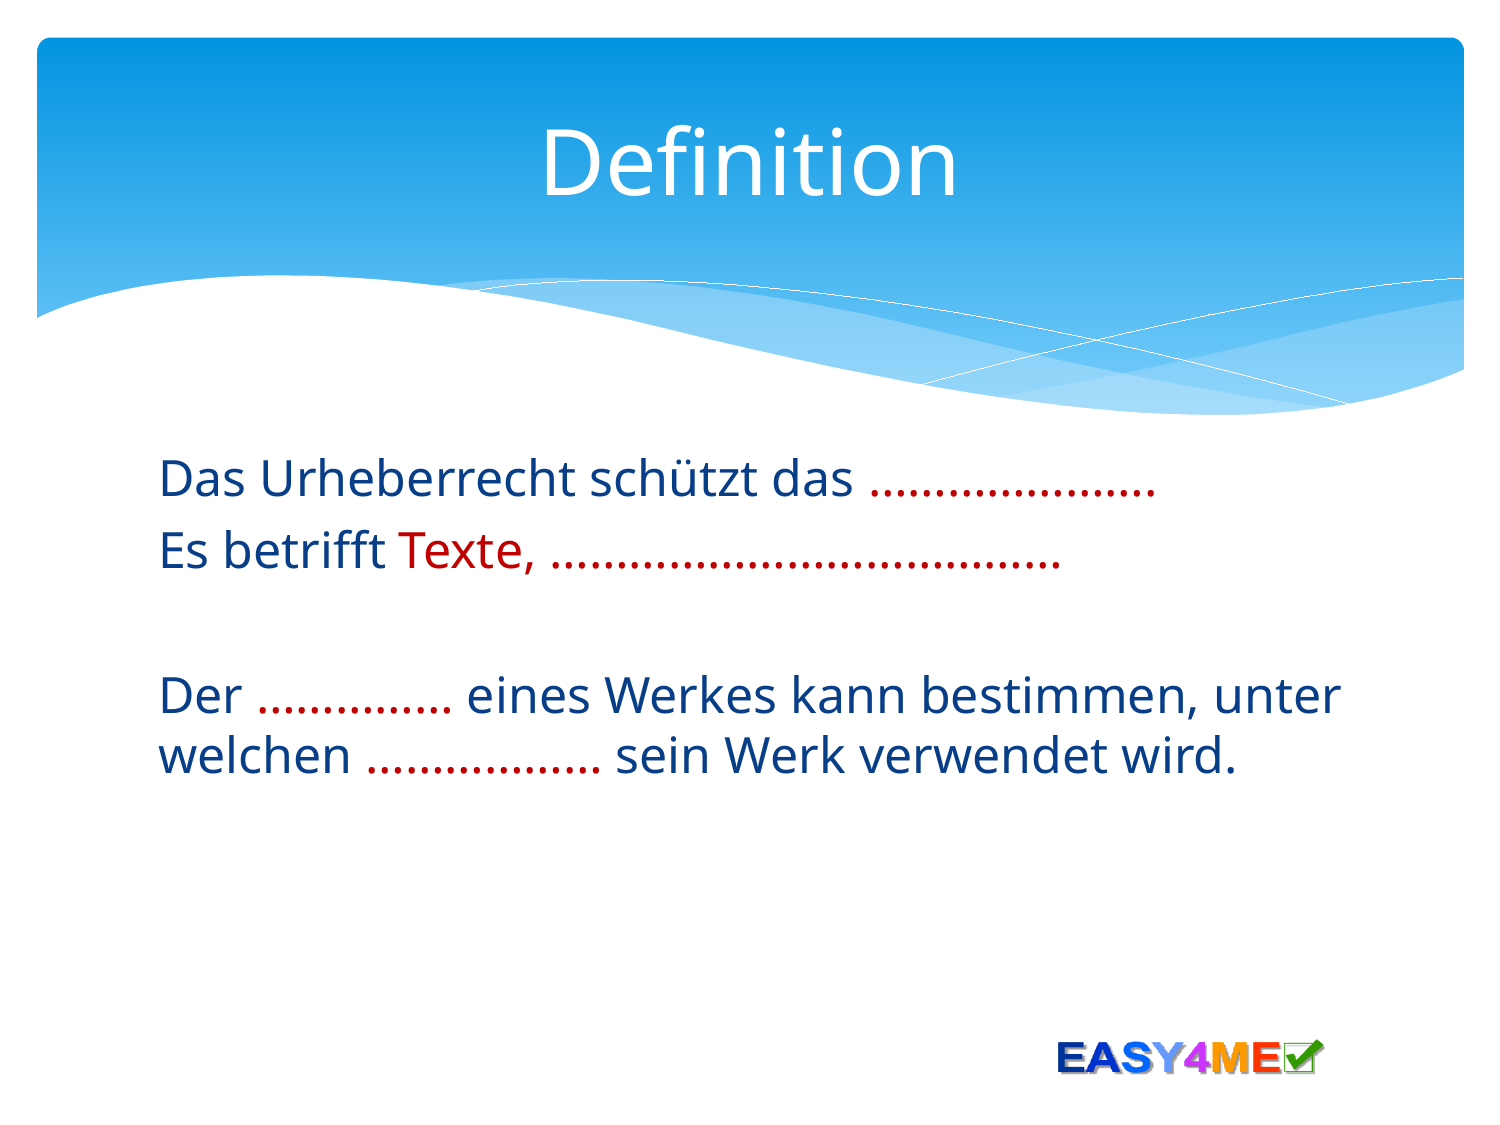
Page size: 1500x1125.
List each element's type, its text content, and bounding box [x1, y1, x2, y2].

list Das Urheberrecht schützt das …………………. Es betrifft Texte, ………………………………… Der …………… eines Werkes kann bestimmen, unter welchen ……………… sein Werk verwendet wird. [143, 438, 1359, 1005]
picture [1049, 1033, 1334, 1079]
title Definition [75, 55, 1426, 262]
